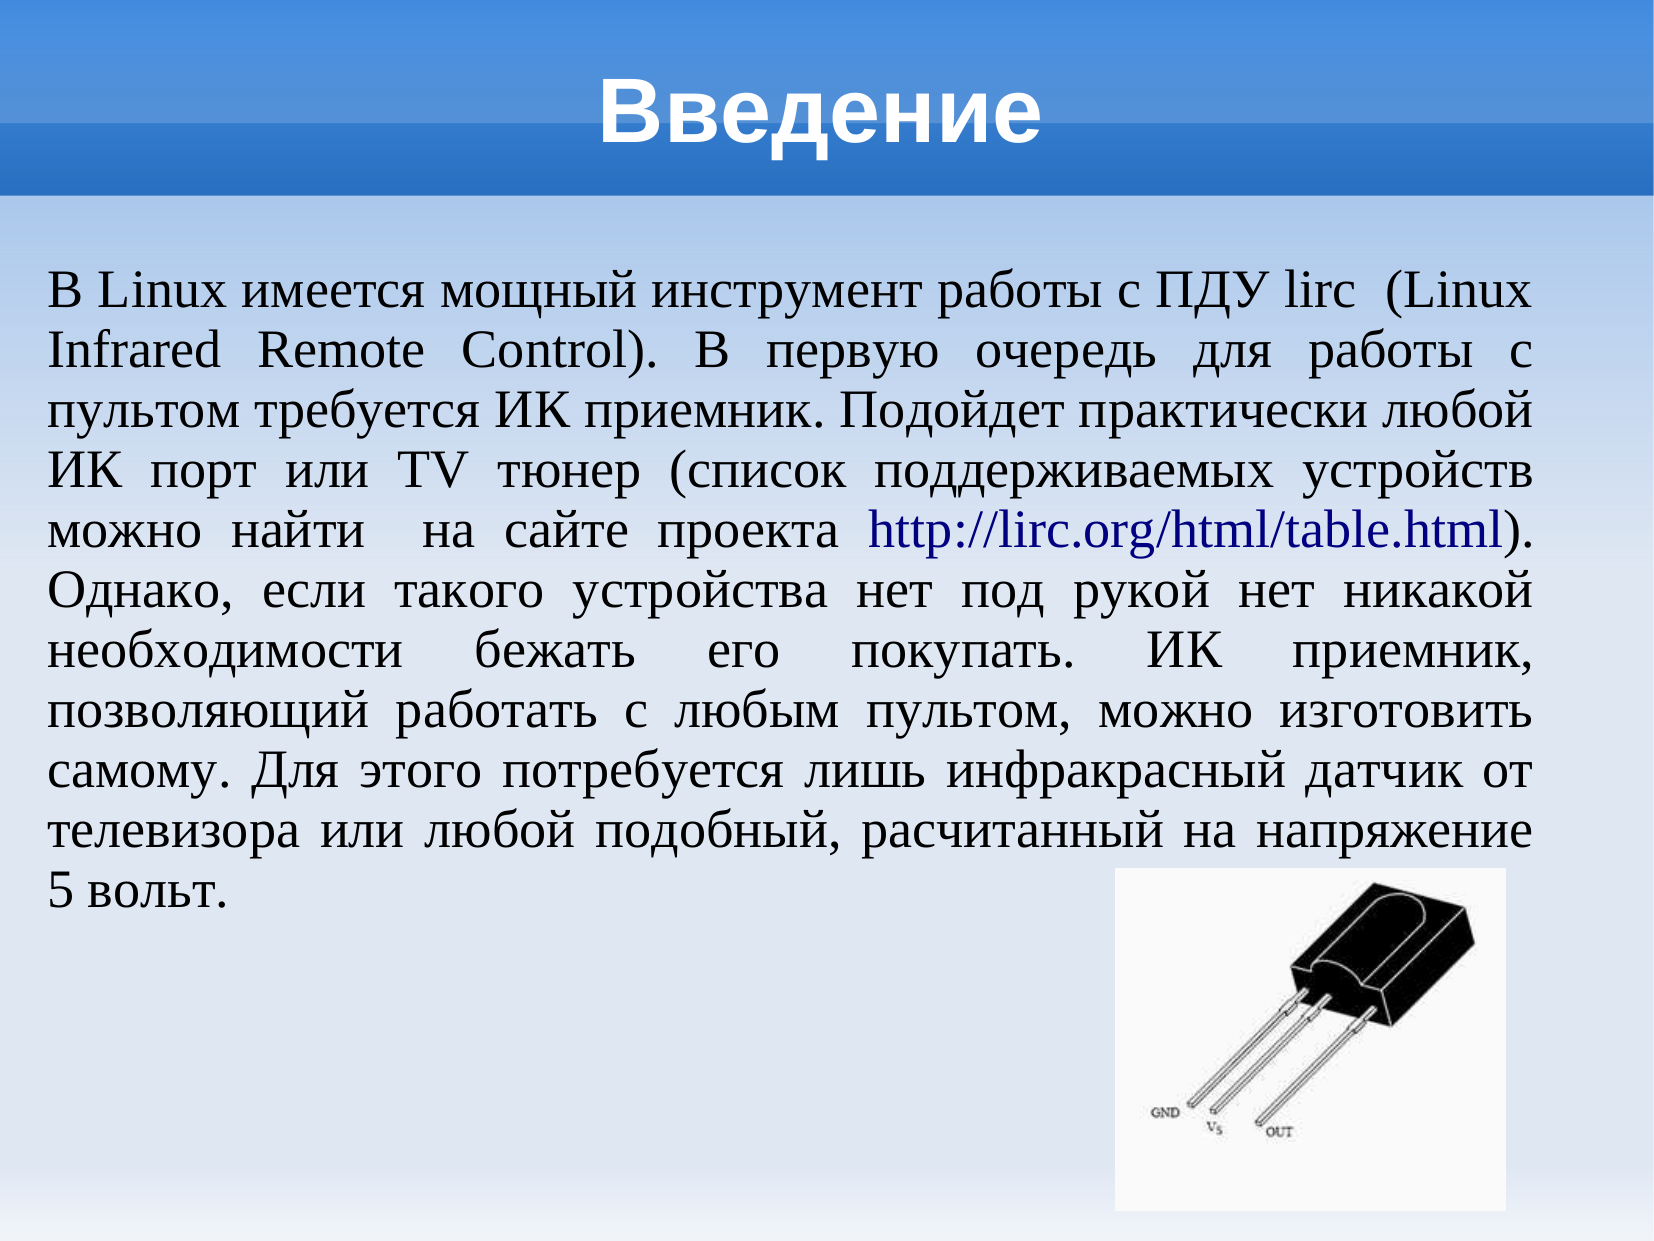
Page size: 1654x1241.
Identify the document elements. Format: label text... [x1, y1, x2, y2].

list В Linux имеется мощный инструмент работы с ПДУ lirc (Linux Infrared Remote Control). В первую очередь для работы с пультом требуется ИК приемник. Подойдет практически любой ИК порт или TV тюнер (список поддерживаемых устройств можно найти на сайте проекта http://lirc.org/html/table.html). Однако, если такого устройства нет под рукой нет никакой необходимости бежать его покупать. ИК приемник, позволяющий работать с любым пультом, можно изготовить самому. Для этого потребуется лишь инфракрасный датчик от телевизора или любой подобный, расчитанный на напряжение 5 вольт. [47, 259, 1536, 1063]
picture [0, 0, 1654, 1241]
title Введение [76, 14, 1565, 207]
